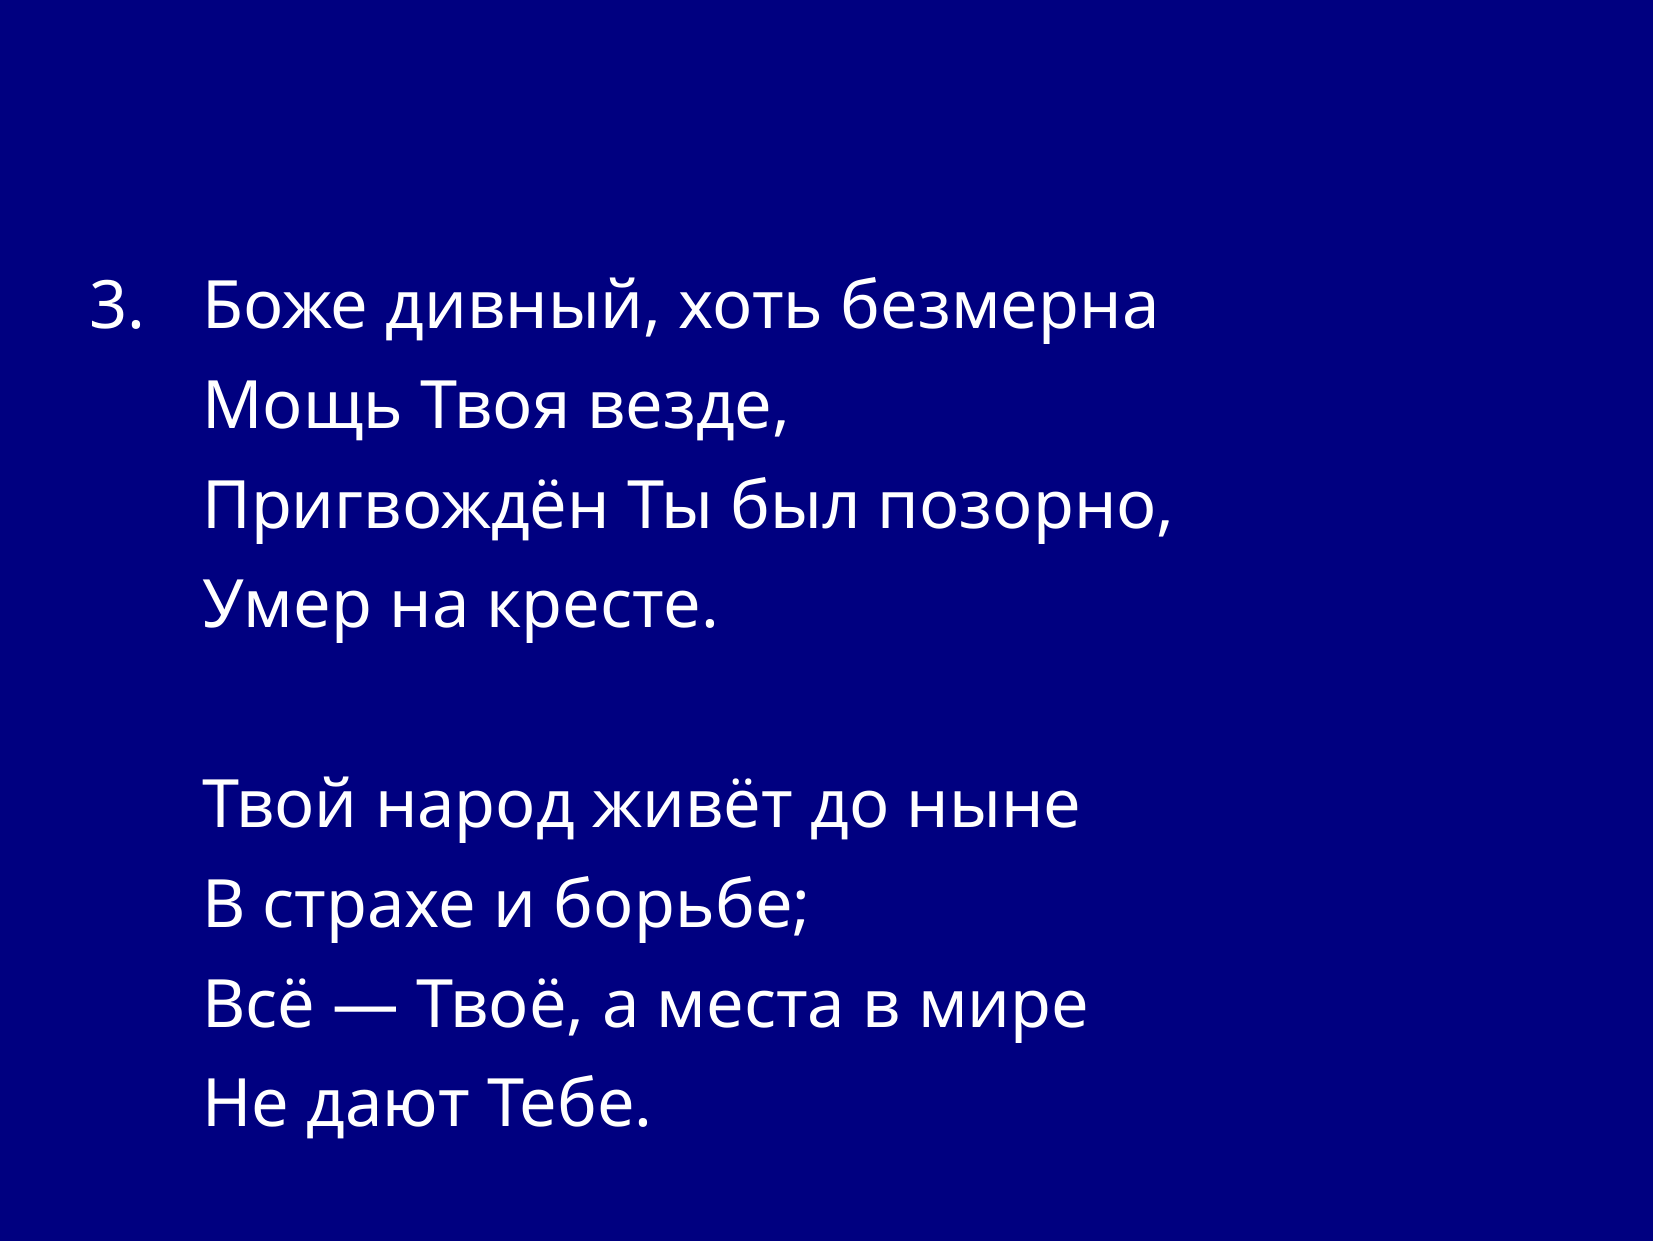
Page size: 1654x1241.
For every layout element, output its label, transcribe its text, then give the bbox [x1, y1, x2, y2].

text_box 3. Боже дивный, хоть безмерна Мощь Твоя везде, Пригвождён Ты был позорно, Умер на кресте. Твой народ живёт до ныне В страхе и борьбе; Всё — Твоё, а места в мире Не дают Тебе. [75, 150, 1576, 1163]
